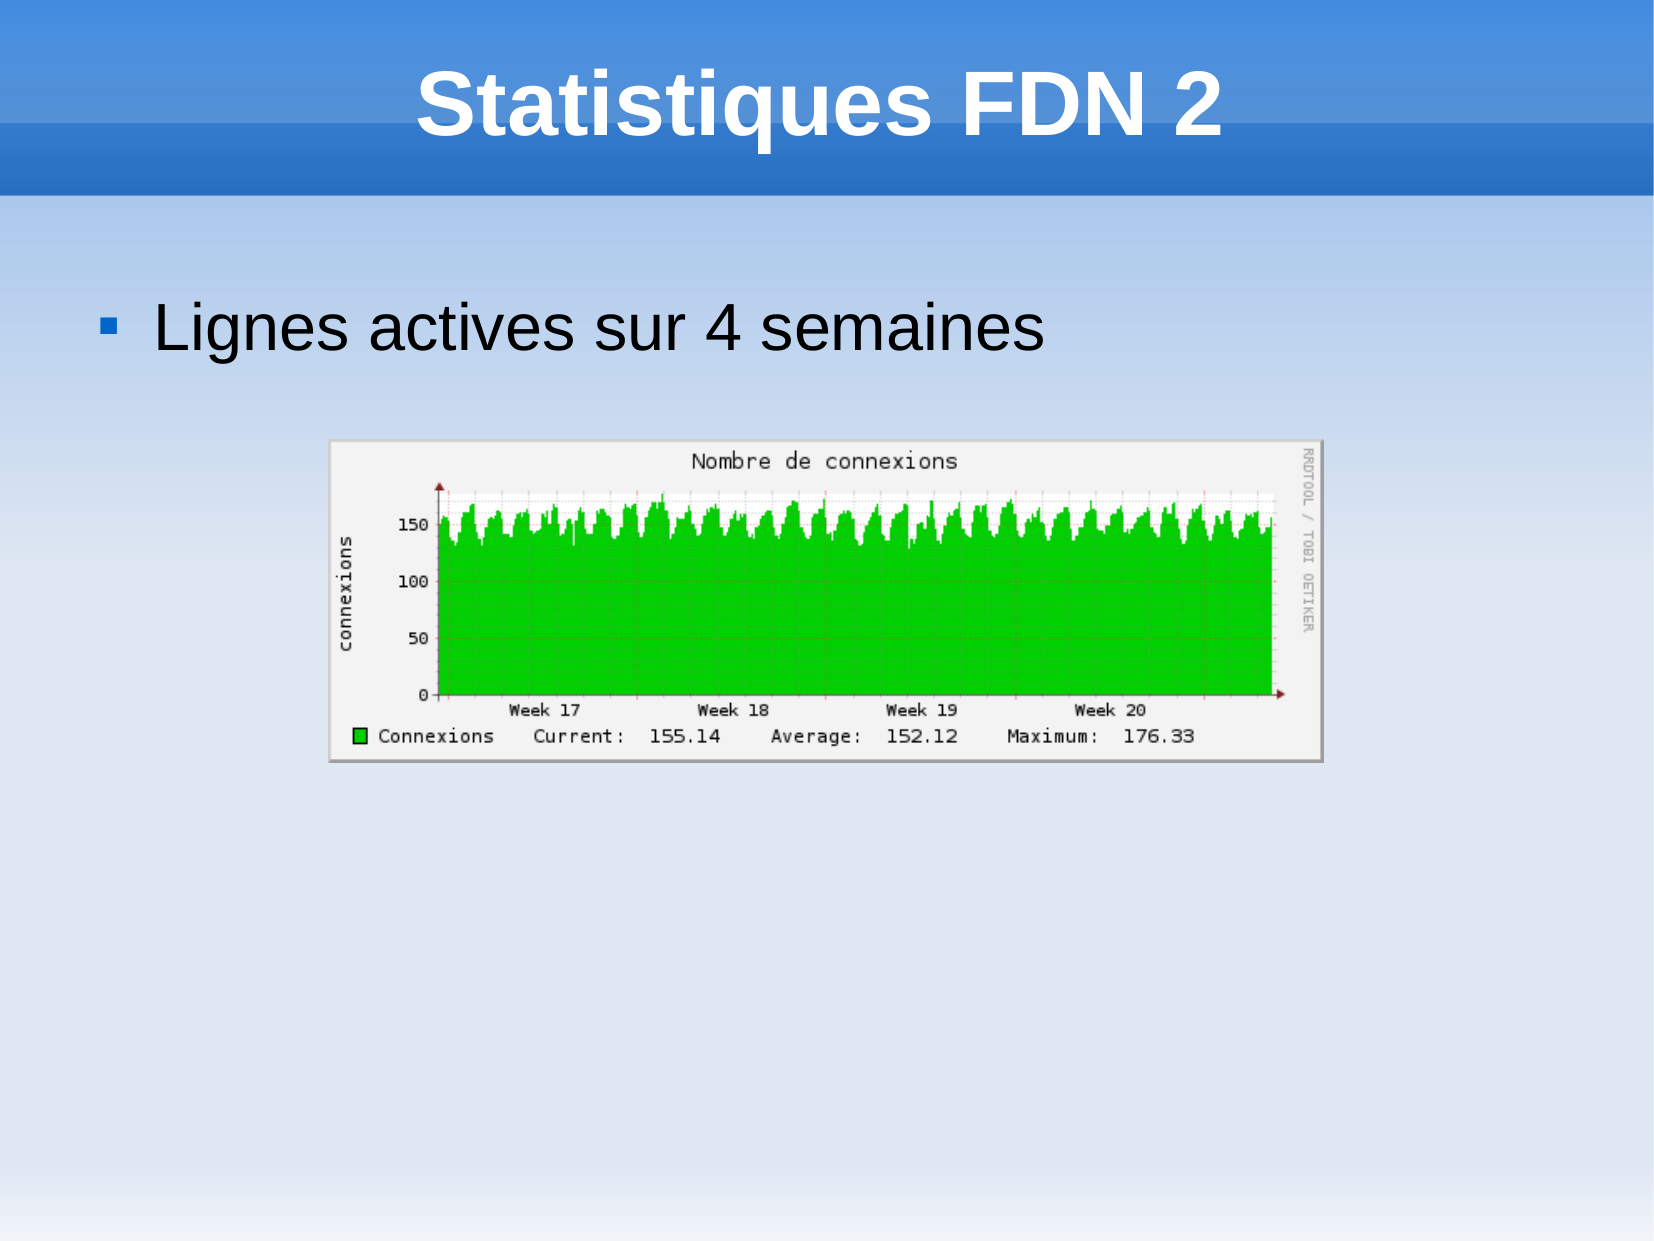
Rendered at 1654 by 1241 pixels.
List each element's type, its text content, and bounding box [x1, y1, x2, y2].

list Lignes actives sur 4 semaines [82, 290, 1571, 1094]
picture [0, 0, 1654, 1241]
title Statistiques FDN 2 [76, 7, 1565, 200]
